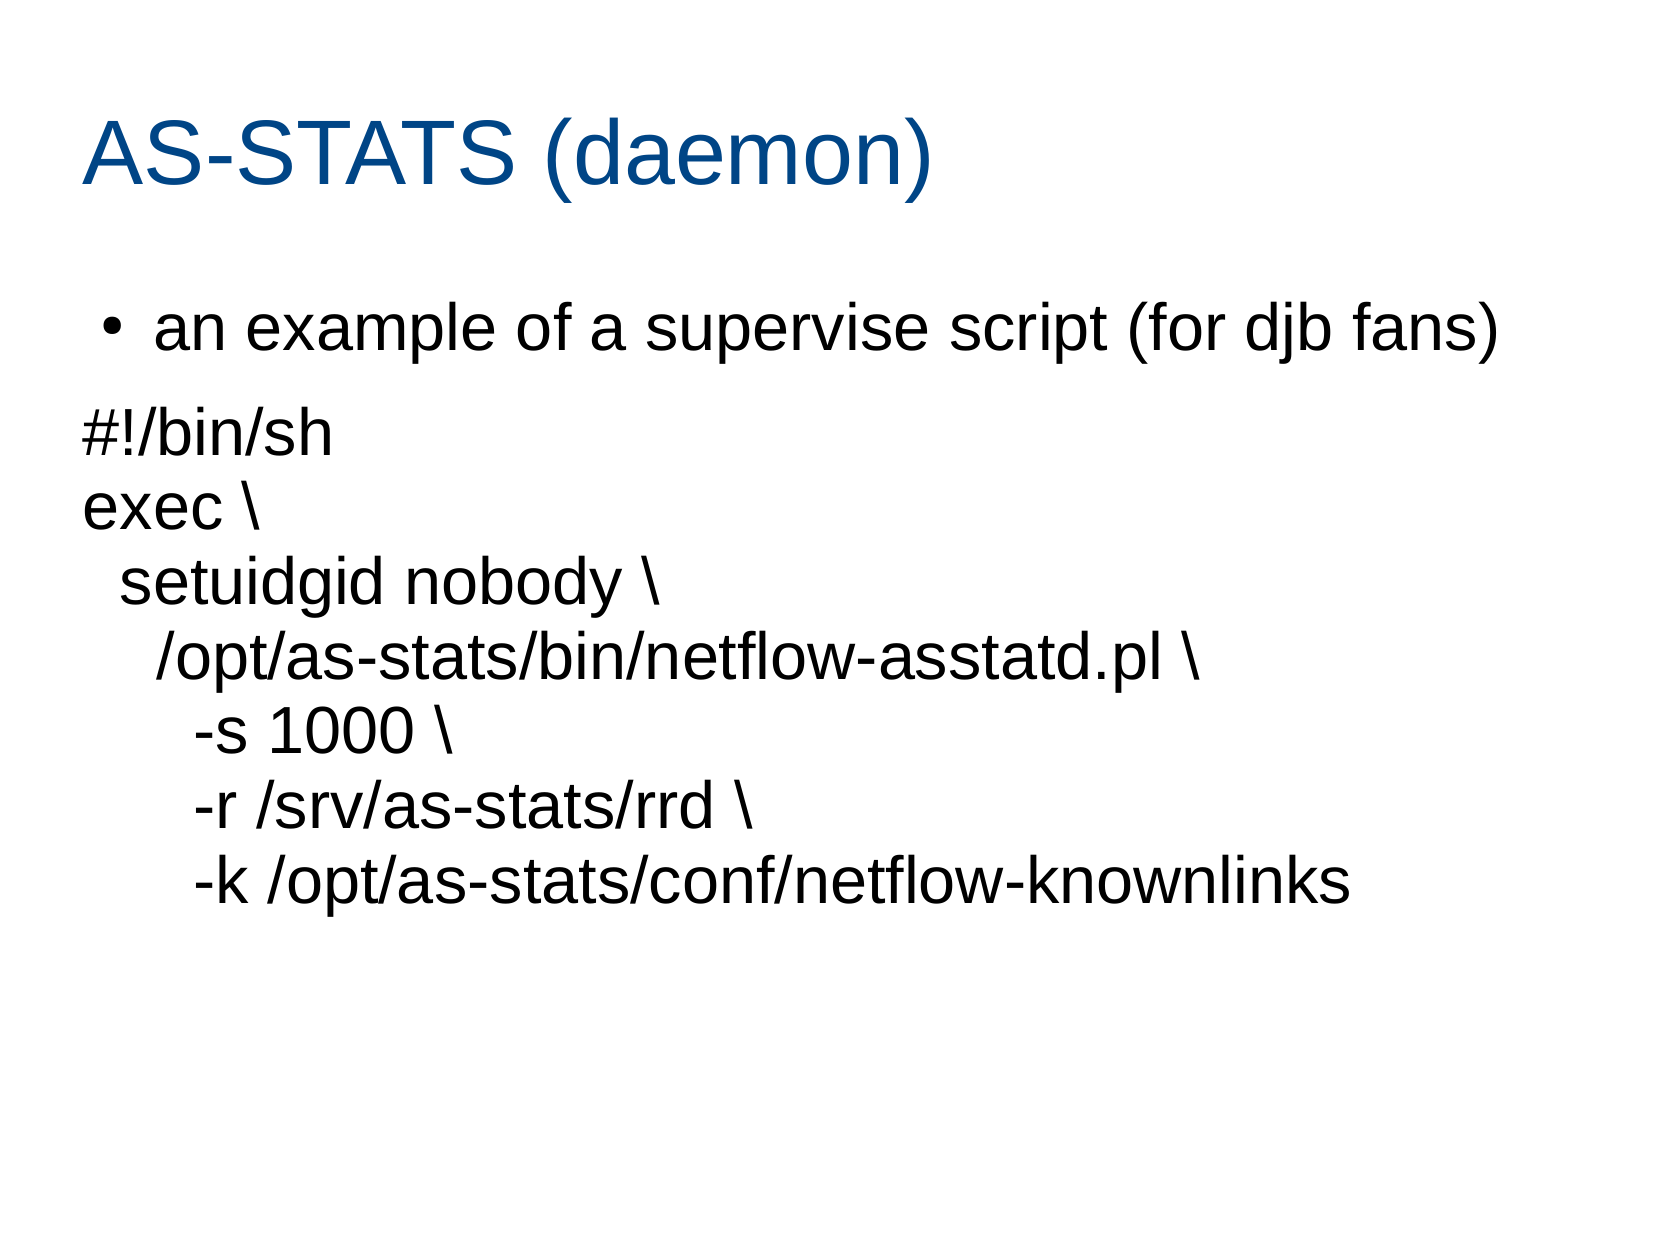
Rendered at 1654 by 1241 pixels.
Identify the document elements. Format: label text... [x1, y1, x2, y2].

list an example of a supervise script (for djb fans) #!/bin/sh exec \ setuidgid nobody \ /opt/as-stats/bin/netflow-asstatd.pl \ -s 1000 \ -r /srv/as-stats/rrd \ -k /opt/as-stats/conf/netflow-knownlinks [82, 290, 1571, 1094]
title AS-STATS (daemon) [82, 56, 1571, 250]
